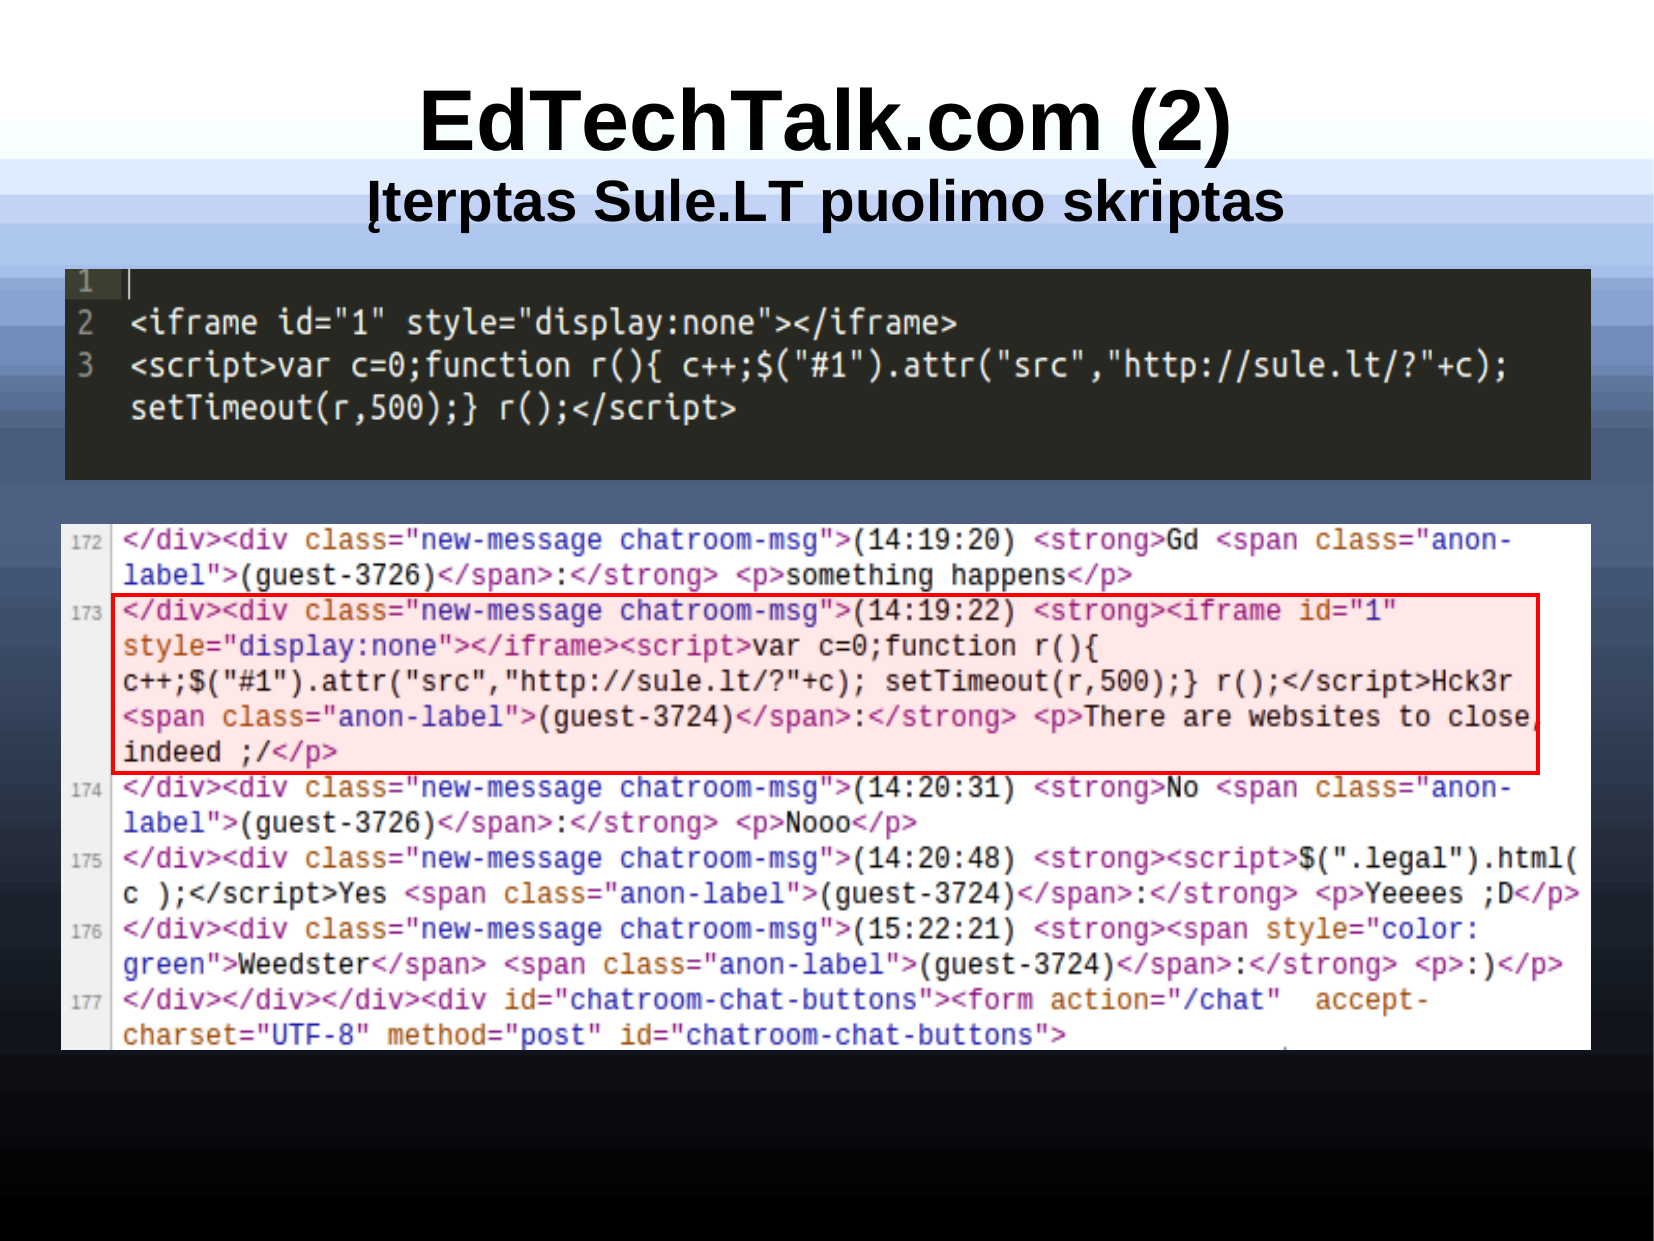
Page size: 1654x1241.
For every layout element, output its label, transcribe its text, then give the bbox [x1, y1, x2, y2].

picture [0, 0, 1654, 1241]
title EdTechTalk.com (2) Įterptas Sule.LT puolimo skriptas [82, 49, 1571, 257]
text_box [112, 595, 1538, 773]
